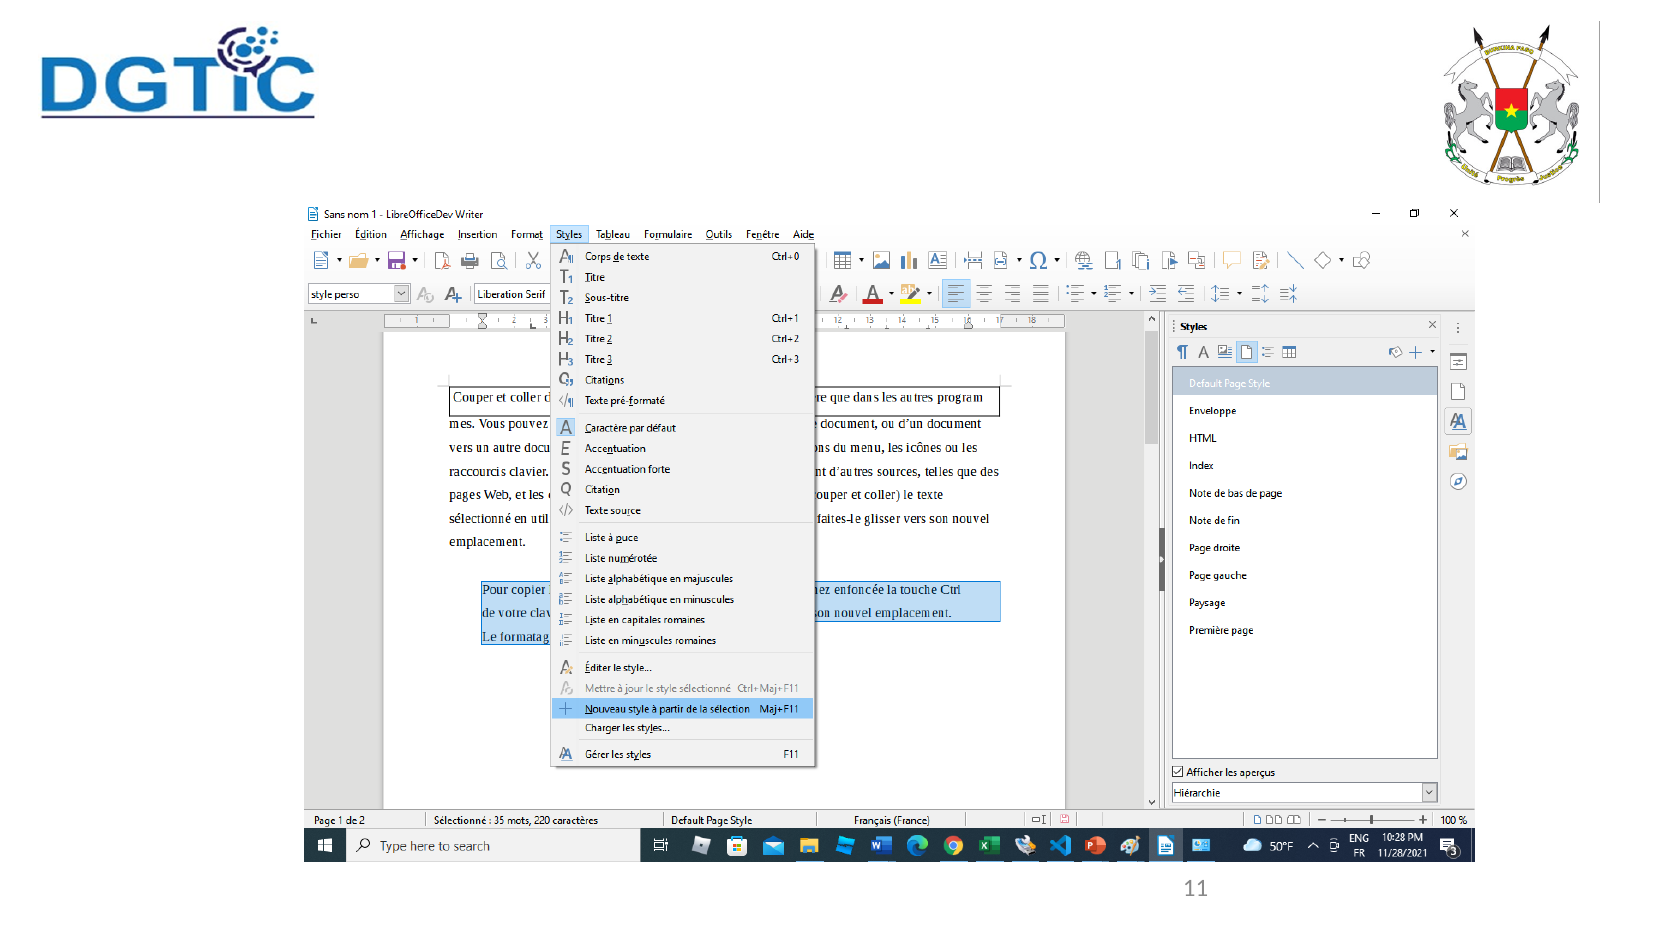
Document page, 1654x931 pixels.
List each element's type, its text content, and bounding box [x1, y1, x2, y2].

picture [1435, 21, 1600, 203]
picture [304, 204, 1475, 863]
picture [38, 21, 319, 119]
text_box <numéro> [1167, 862, 1540, 912]
